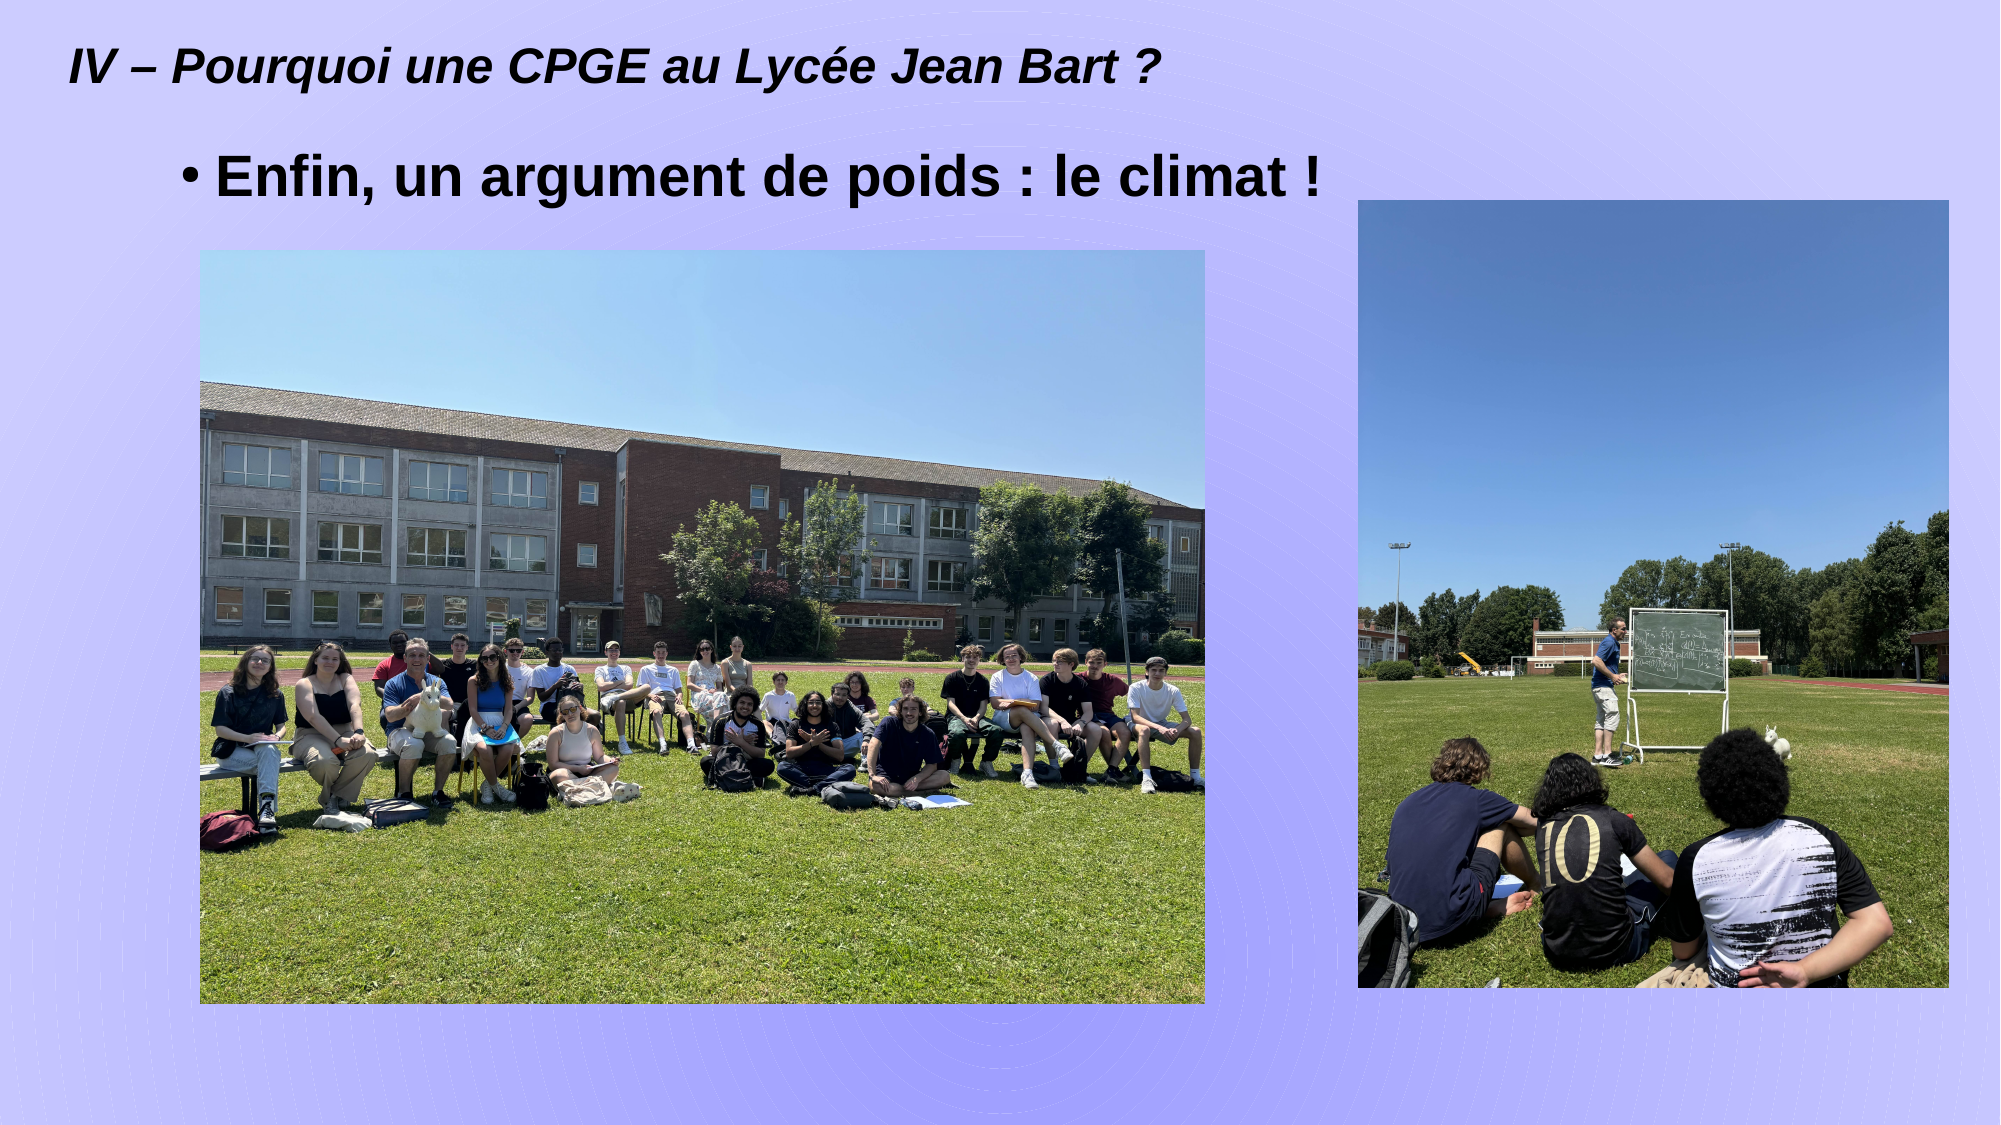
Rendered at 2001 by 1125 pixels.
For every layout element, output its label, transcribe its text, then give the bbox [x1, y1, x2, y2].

text_box IV – Pourquoi une CPGE au Lycée Jean Bart ? [53, 31, 1961, 160]
picture [1358, 200, 1949, 988]
text_box Enfin, un argument de poids : le climat ! [165, 136, 1890, 1125]
picture [200, 250, 1205, 1004]
